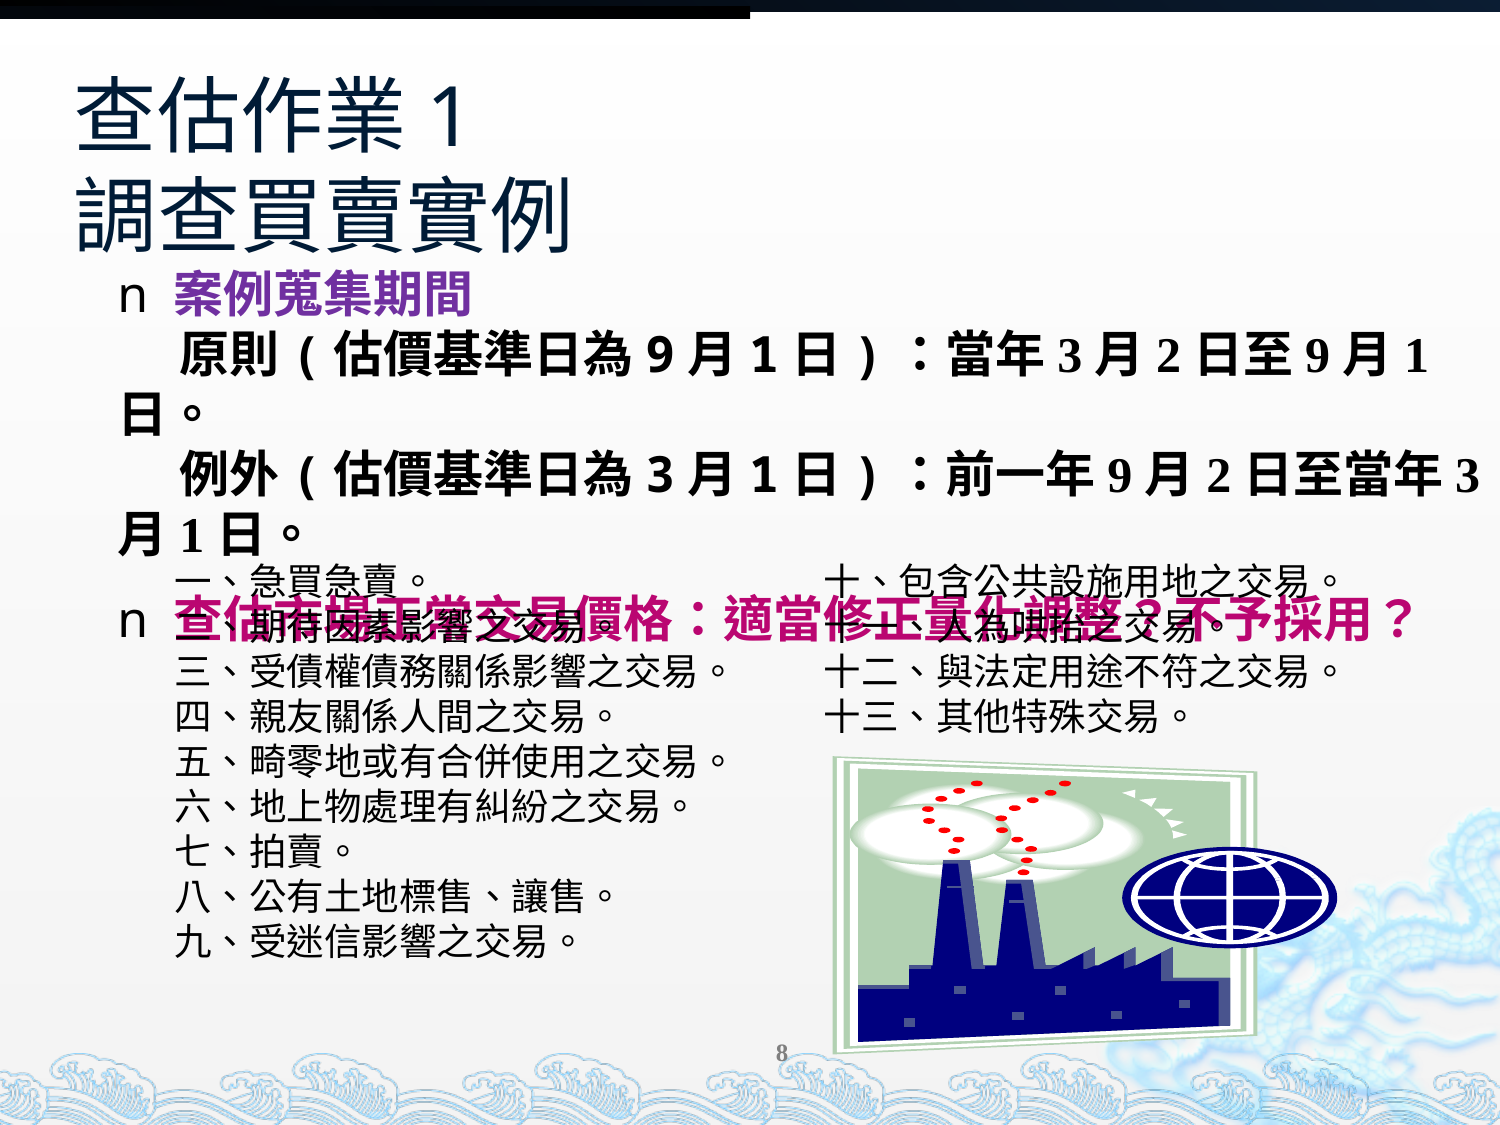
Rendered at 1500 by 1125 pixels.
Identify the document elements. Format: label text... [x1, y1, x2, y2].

text_box 8 [710, 1029, 854, 1074]
text_box 十、包含公共設施用地之交易。 十一、人為哄抬之交易。 十二、與法定用途不符之交易。 十三、其他特殊交易。 [809, 551, 1500, 746]
picture [832, 756, 1338, 1055]
text_box 一、急買急賣。 二、期待因素影響之交易。 三、受債權債務關係影響之交易。 四、親友關係人間之交易。 五、畸零地或有合併使用之交易。 六、地上物處理有糾紛之交易。 七、拍賣。 八、公有土地標售、讓售。 九、受迷信影響之交易。 [159, 551, 809, 971]
text_box 案例蒐集期間 原則(估價基準日為9月1日)：當年3月2日至9月1日。 例外(估價基準日為3月1日)：前一年9月2日至當年3月1日。 查估市場正常交易價格：適當修正量化調整？不予採用？ [102, 255, 1500, 740]
text_box 查估作業1 調查買賣實例 [41, 55, 1423, 270]
